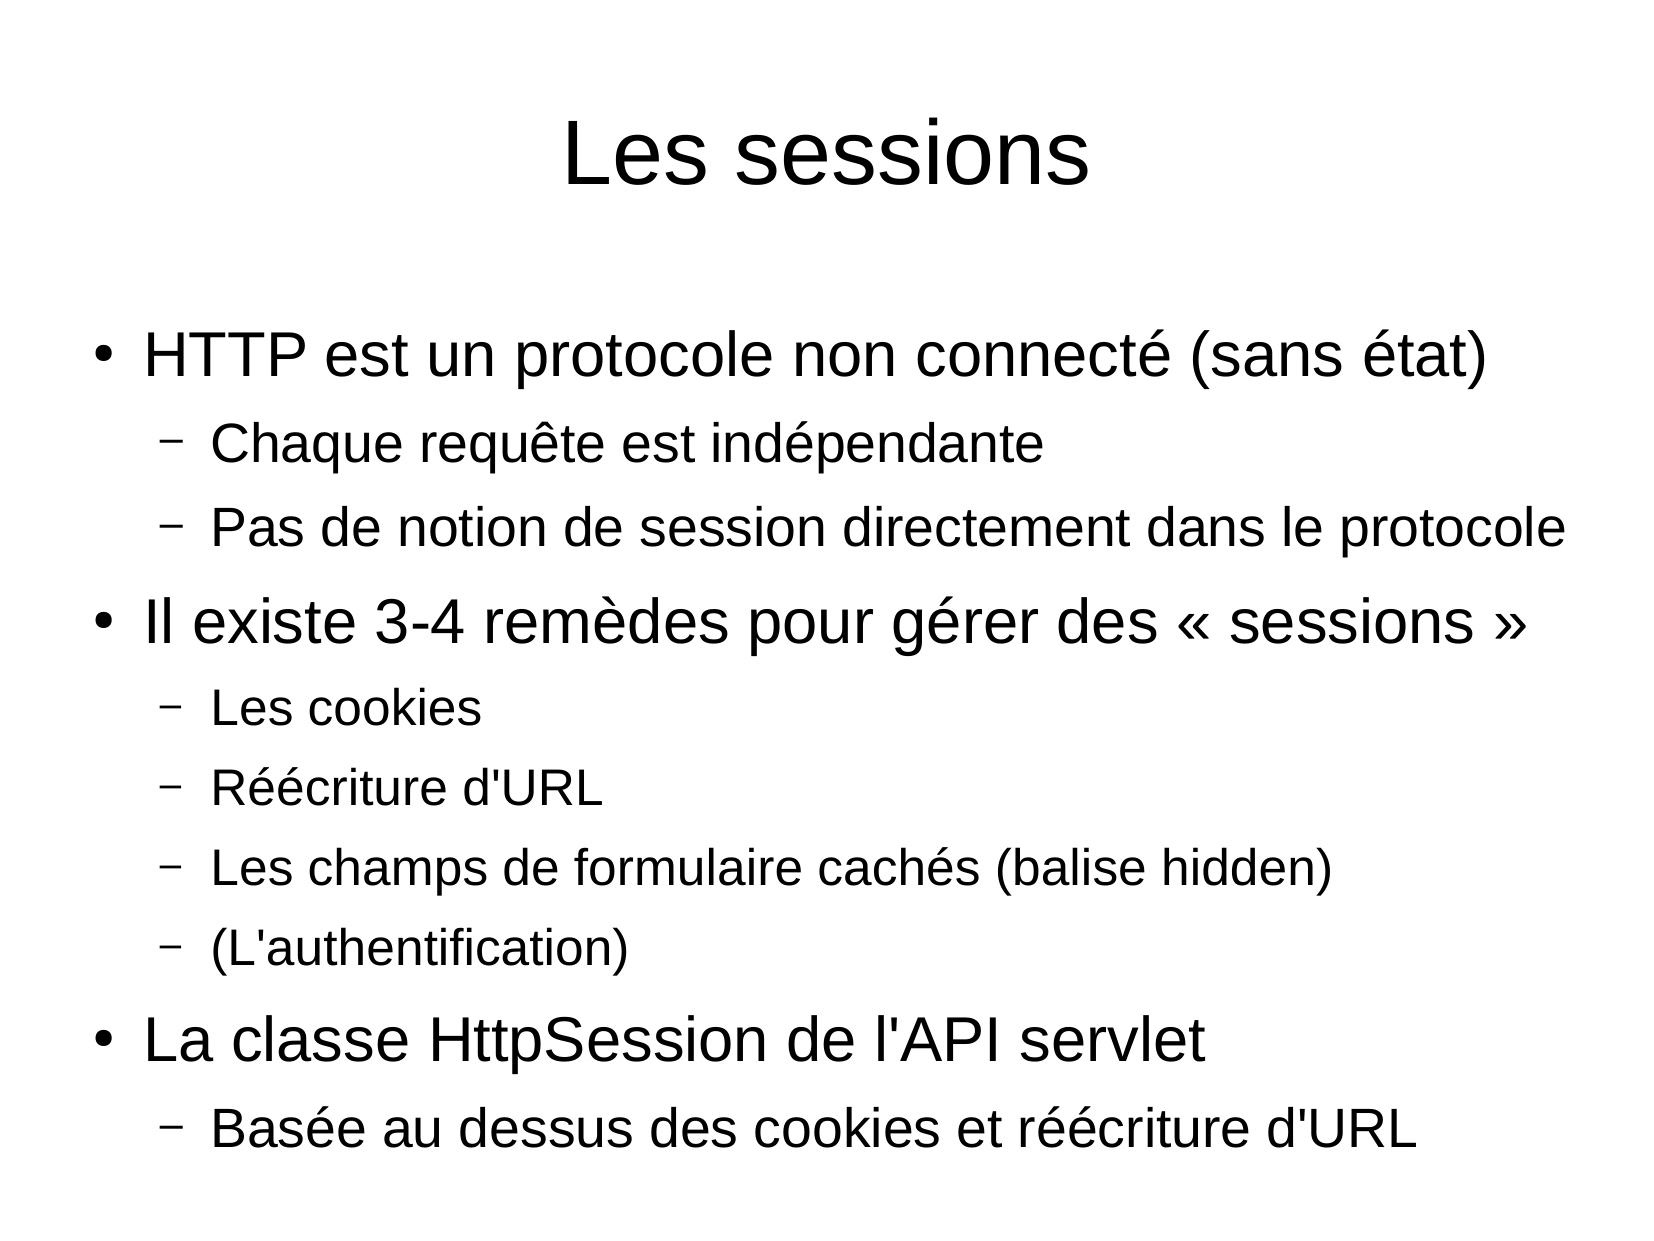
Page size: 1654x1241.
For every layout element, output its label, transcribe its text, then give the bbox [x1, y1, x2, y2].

title Les sessions [82, 49, 1571, 257]
list HTTP est un protocole non connecté (sans état) Chaque requête est indépendante Pas de notion de session directement dans le protocole Il existe 3-4 remèdes pour gérer des « sessions » Les cookies Réécriture d'URL Les champs de formulaire cachés (balise hidden) (L'authentification) La classe HttpSession de l'API servlet Basée au dessus des cookies et réécriture d'URL [75, 318, 1595, 1206]
